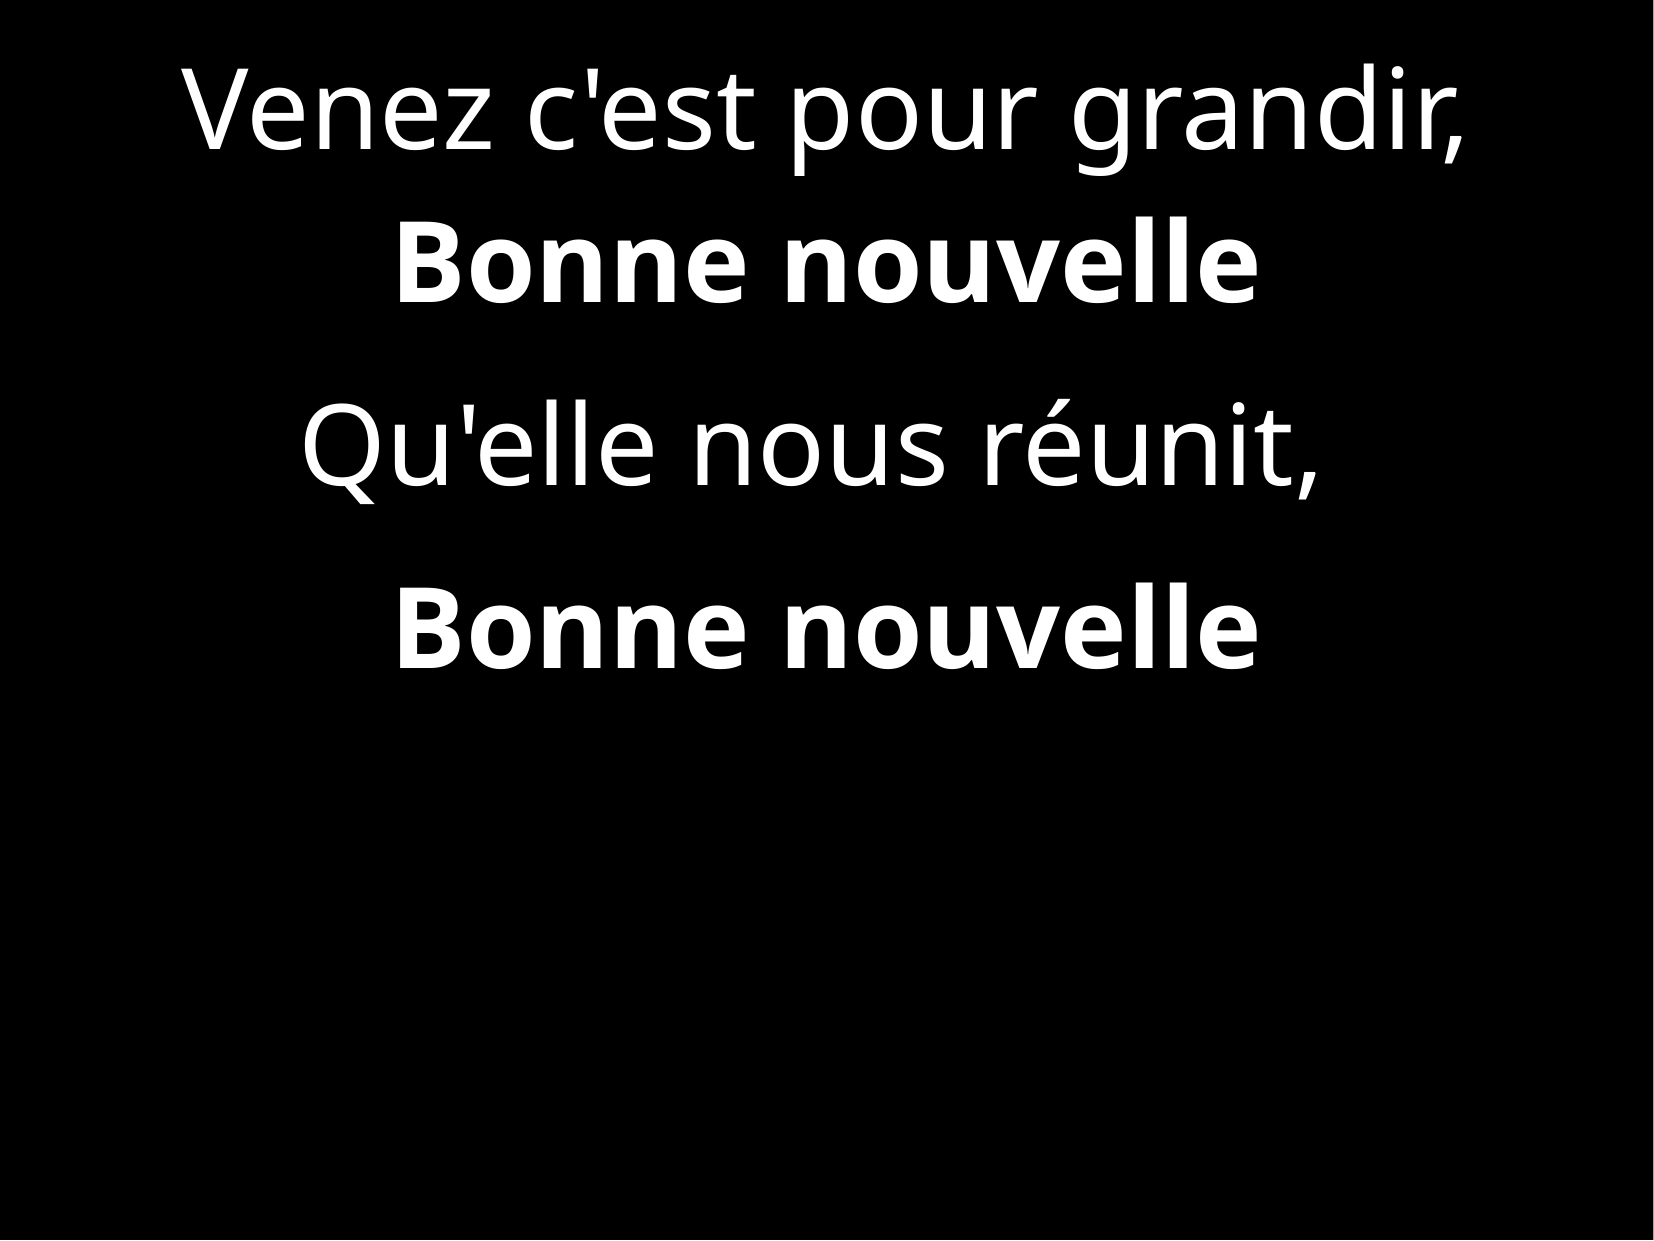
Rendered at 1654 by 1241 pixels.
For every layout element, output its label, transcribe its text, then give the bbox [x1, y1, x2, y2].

list Venez c'est pour grandir, Bonne nouvelle Qu'elle nous réunit, Bonne nouvelle [0, 29, 1654, 1241]
